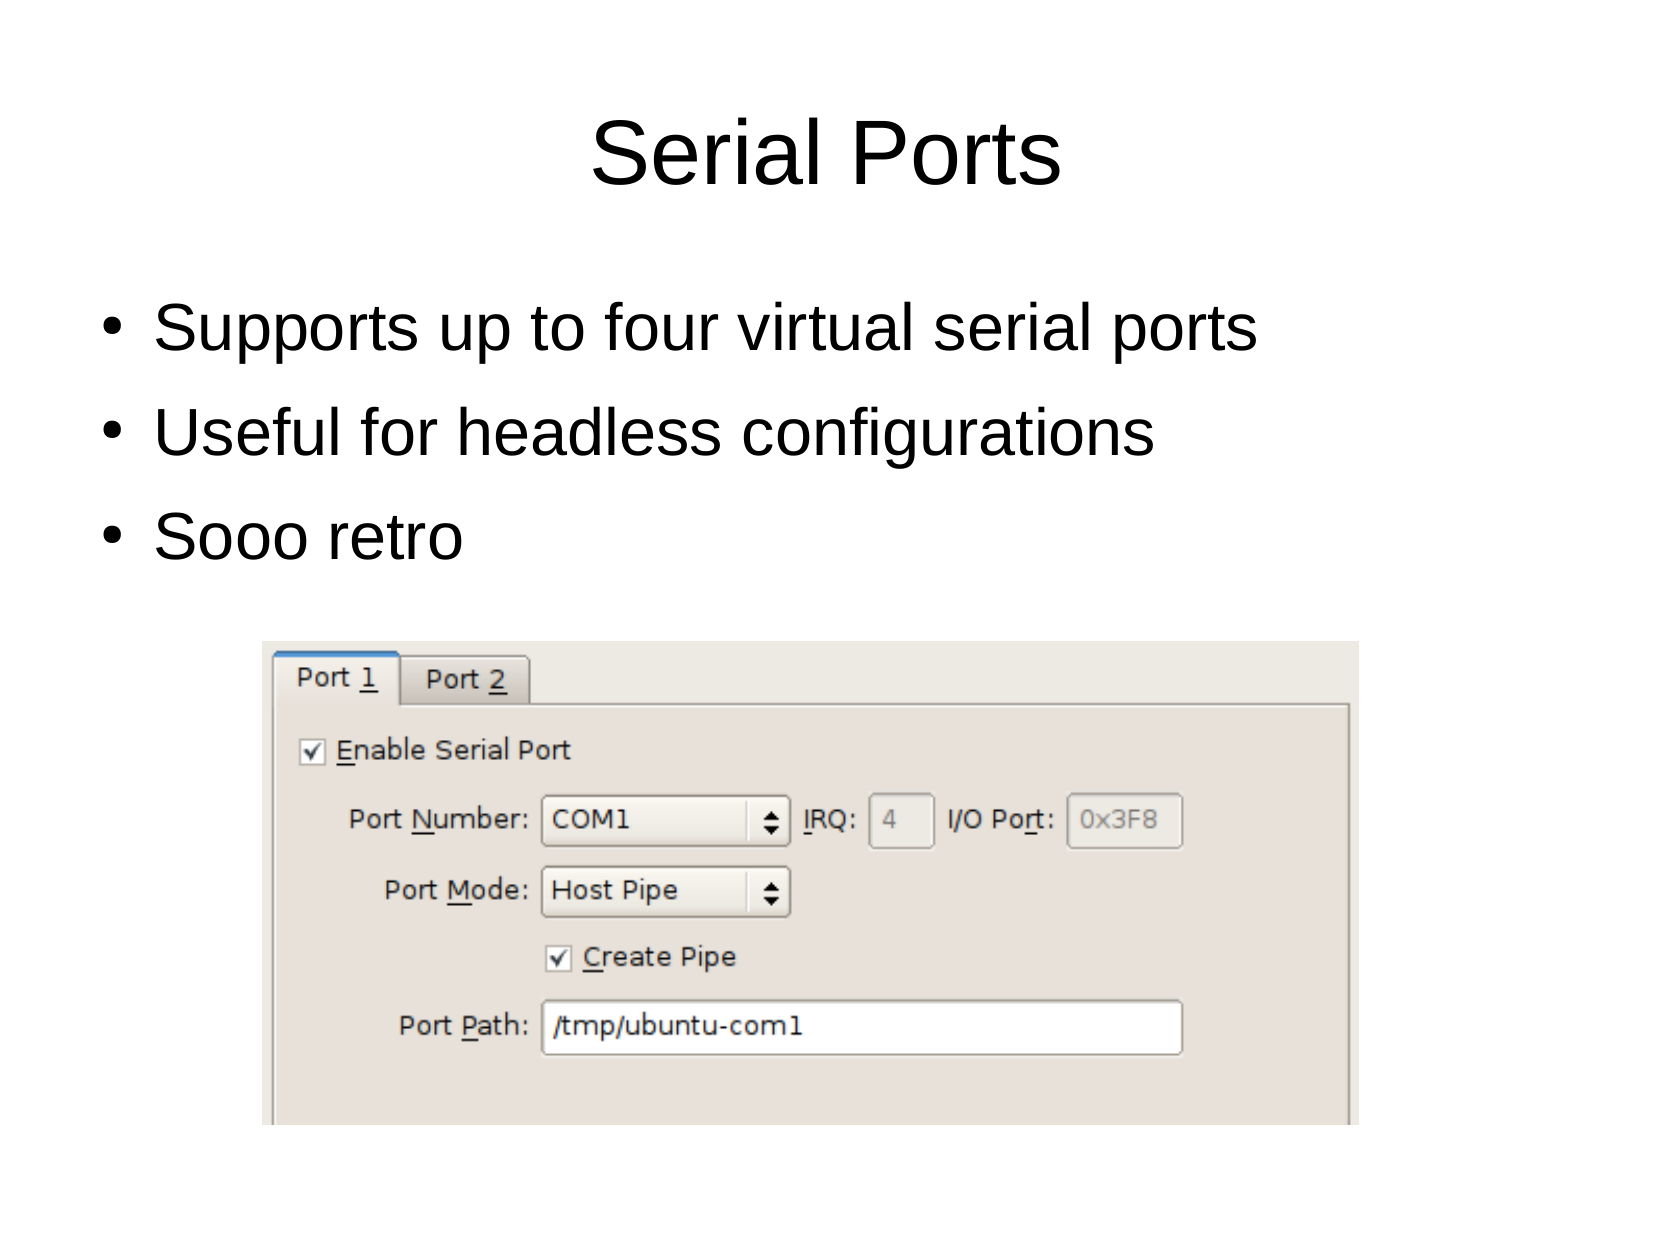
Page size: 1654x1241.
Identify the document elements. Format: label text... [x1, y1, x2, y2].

title Serial Ports [82, 56, 1571, 250]
list Supports up to four virtual serial ports Useful for headless configurations Sooo retro [82, 290, 1571, 1094]
picture [262, 641, 1359, 1126]
